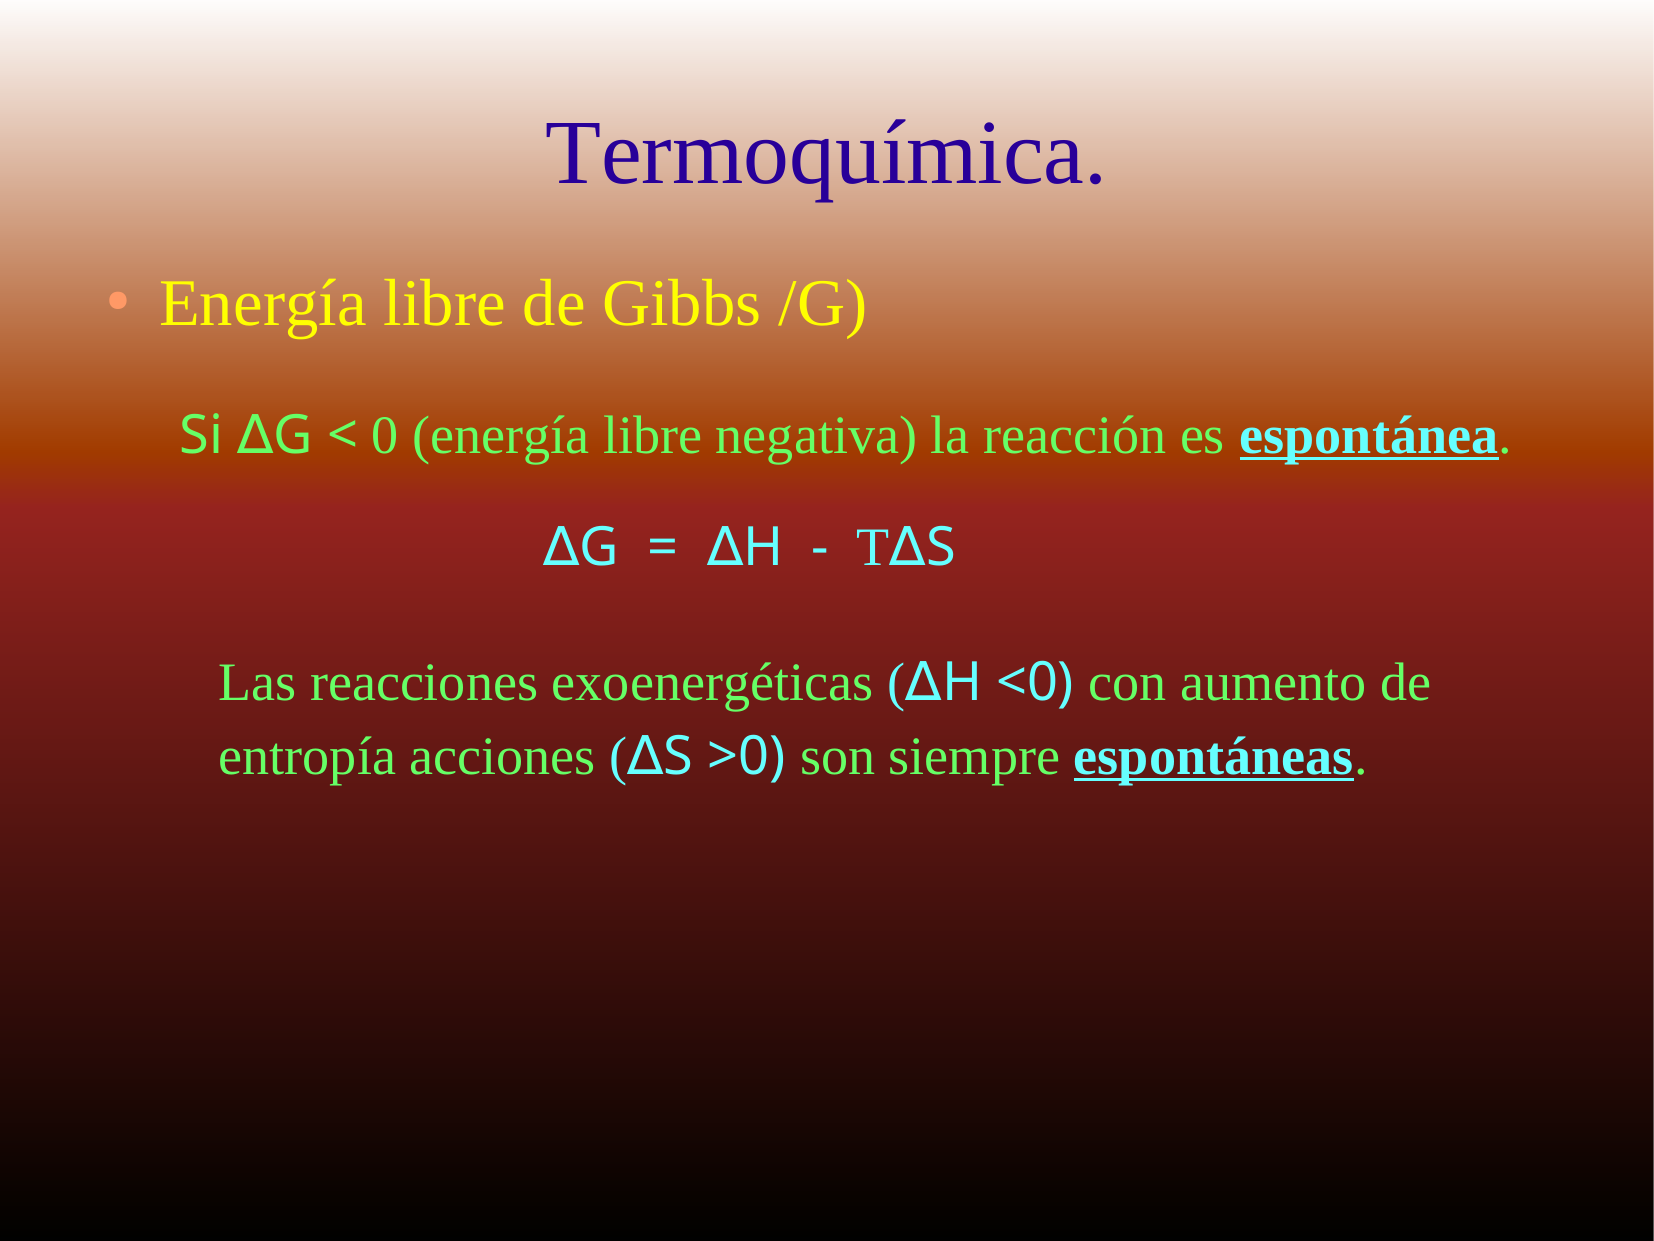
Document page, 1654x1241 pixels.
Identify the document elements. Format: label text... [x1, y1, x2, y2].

title Termoquímica. [82, 49, 1571, 257]
picture [0, 0, 1654, 1241]
text_box Las reacciones exoenergéticas (∆H <0) con aumento de entropía acciones (∆S >0) son siempre espontáneas. [147, 642, 1509, 789]
list Energía libre de Gibbs /G) [88, 265, 1518, 384]
text_box ∆G = ∆H - T∆S [472, 507, 1063, 591]
text_box Si ∆G < 0 (energía libre negativa) la reacción es espontánea. [108, 395, 1625, 532]
